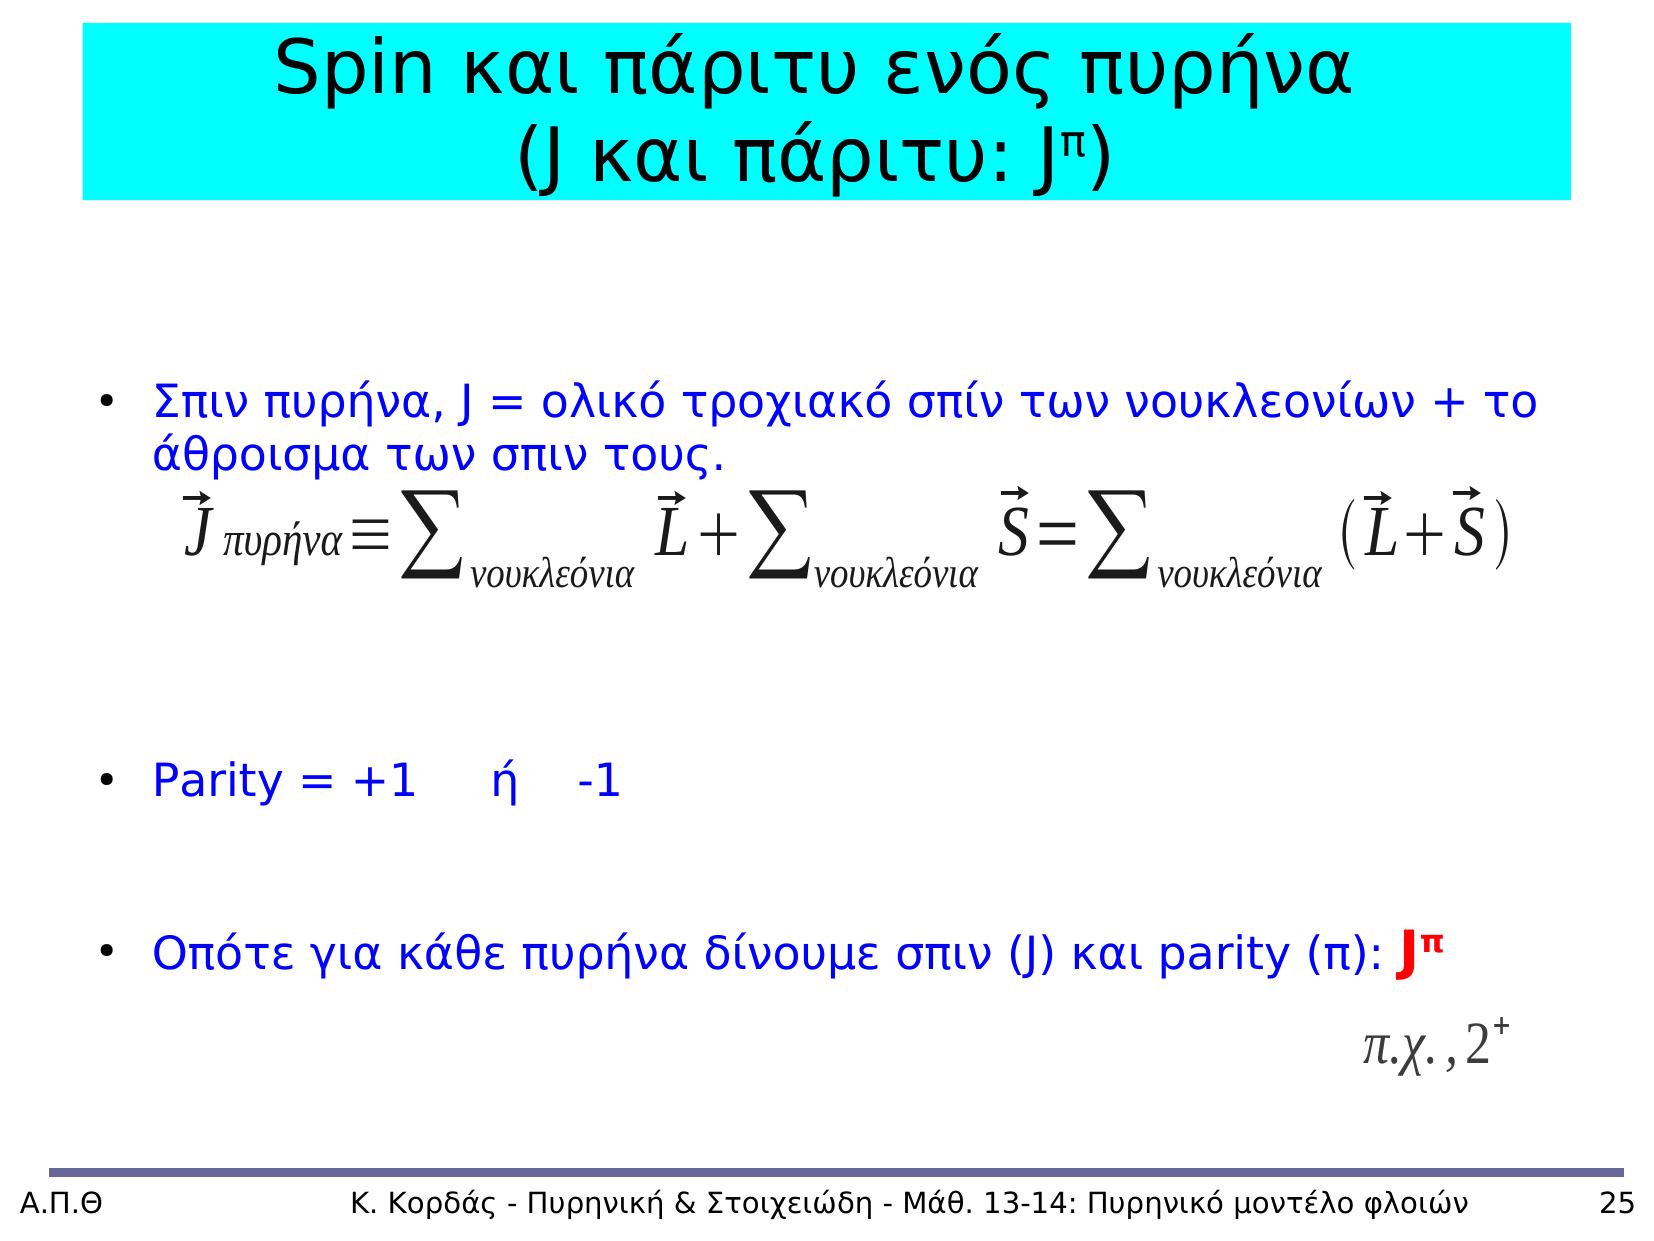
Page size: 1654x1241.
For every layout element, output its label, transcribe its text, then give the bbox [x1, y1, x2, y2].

title Spin και πάριτυ ενός πυρήνα (J και πάριτυ: Jπ) [82, 22, 1571, 201]
chart [165, 483, 1531, 598]
list Σπιν πυρήνα, J = ολικό τροχιακό σπίν των νουκλεονίων + το άθροισμα των σπιν τους. Parity = +1 ή -1 Οπότε για κάθε πυρήνα δίνουμε σπιν (J) και parity (π): Jπ [75, 368, 1571, 1013]
chart [1347, 1000, 1535, 1081]
